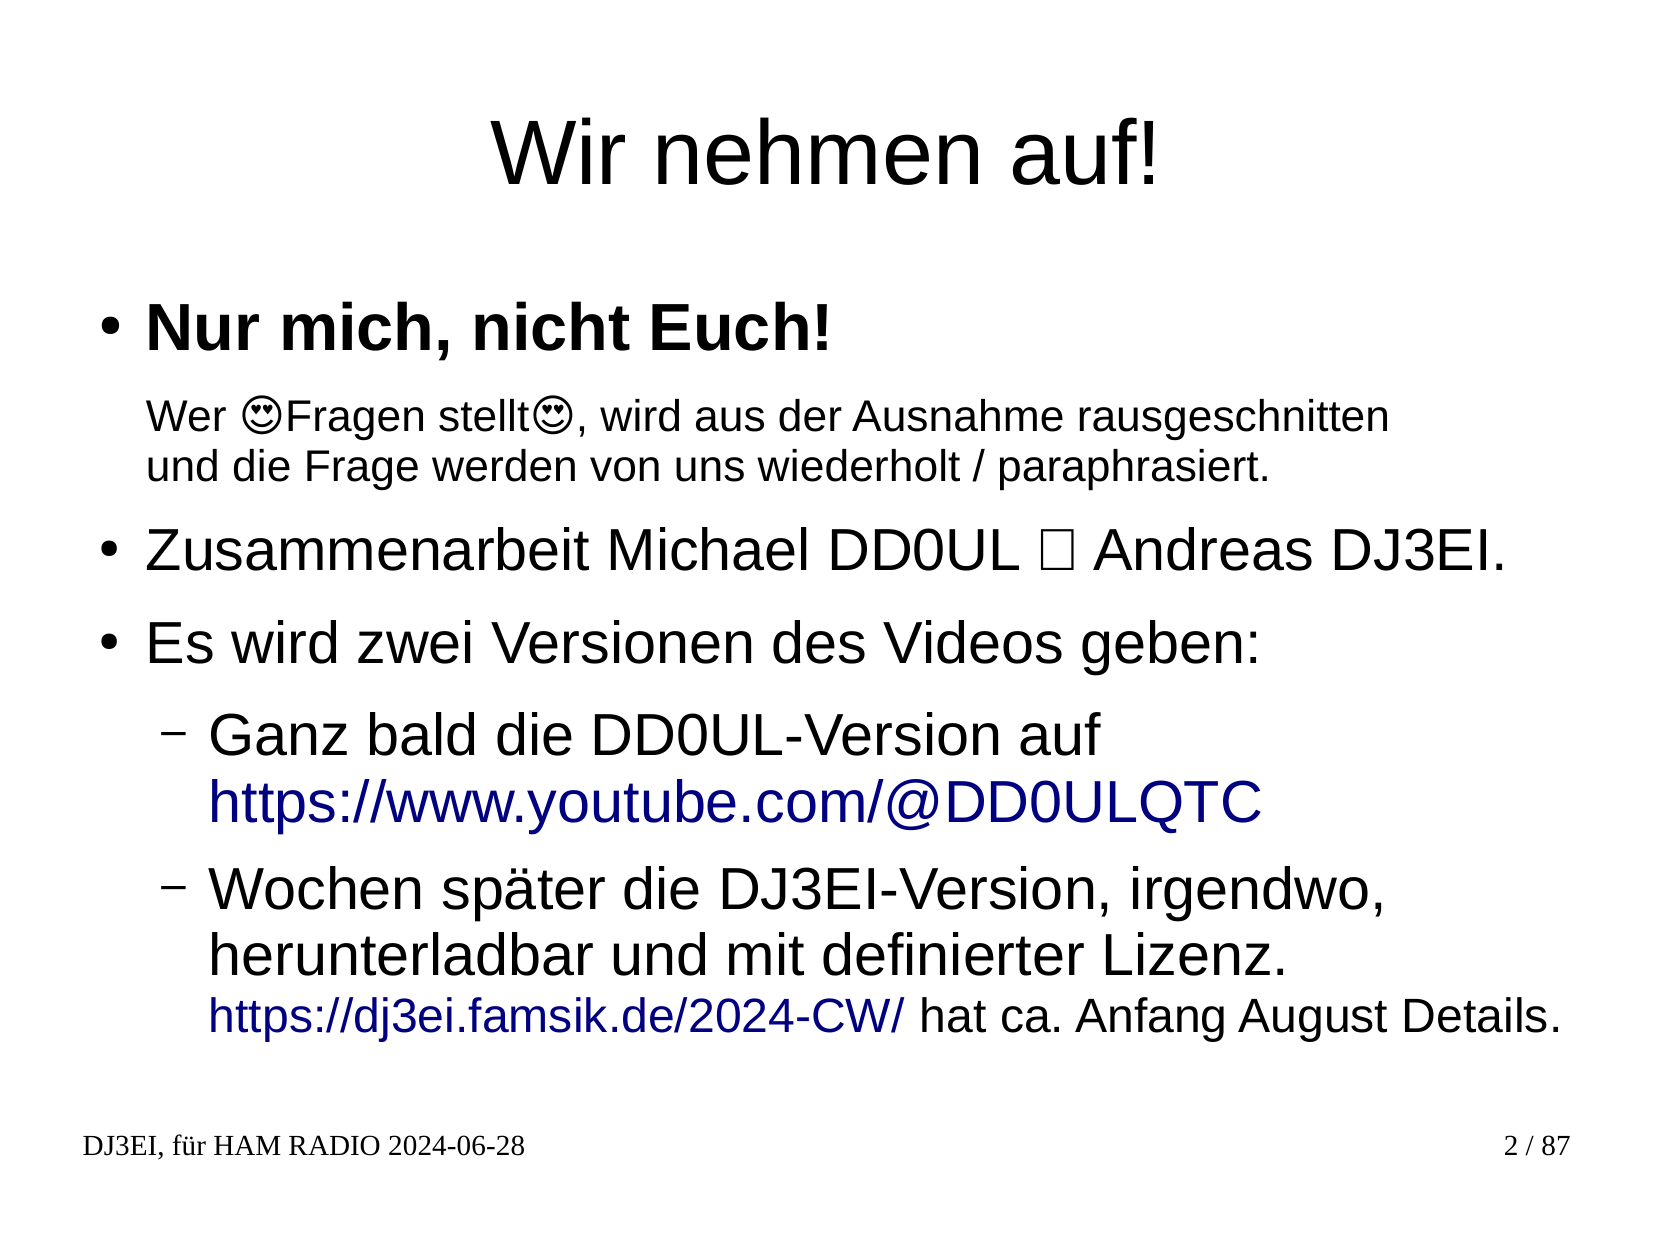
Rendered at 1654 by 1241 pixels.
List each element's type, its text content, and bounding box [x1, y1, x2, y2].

list Nur mich, nicht Euch! Wer 😍Fragen stellt😍, wird aus der Ausnahme rausgeschnitten und die Frage werden von uns wiederholt / paraphrasiert. Zusammenarbeit Michael DD0UL 🤝 Andreas DJ3EI. Es wird zwei Versionen des Videos geben: Ganz bald die DD0UL-Version auf https://www.youtube.com/@DD0ULQTC Wochen später die DJ3EI-Version, irgendwo, herunterladbar und mit definierter Lizenz. https://dj3ei.famsik.de/2024-CW/ hat ca. Anfang August Details. [82, 290, 1571, 1087]
title Wir nehmen auf! [82, 49, 1571, 257]
